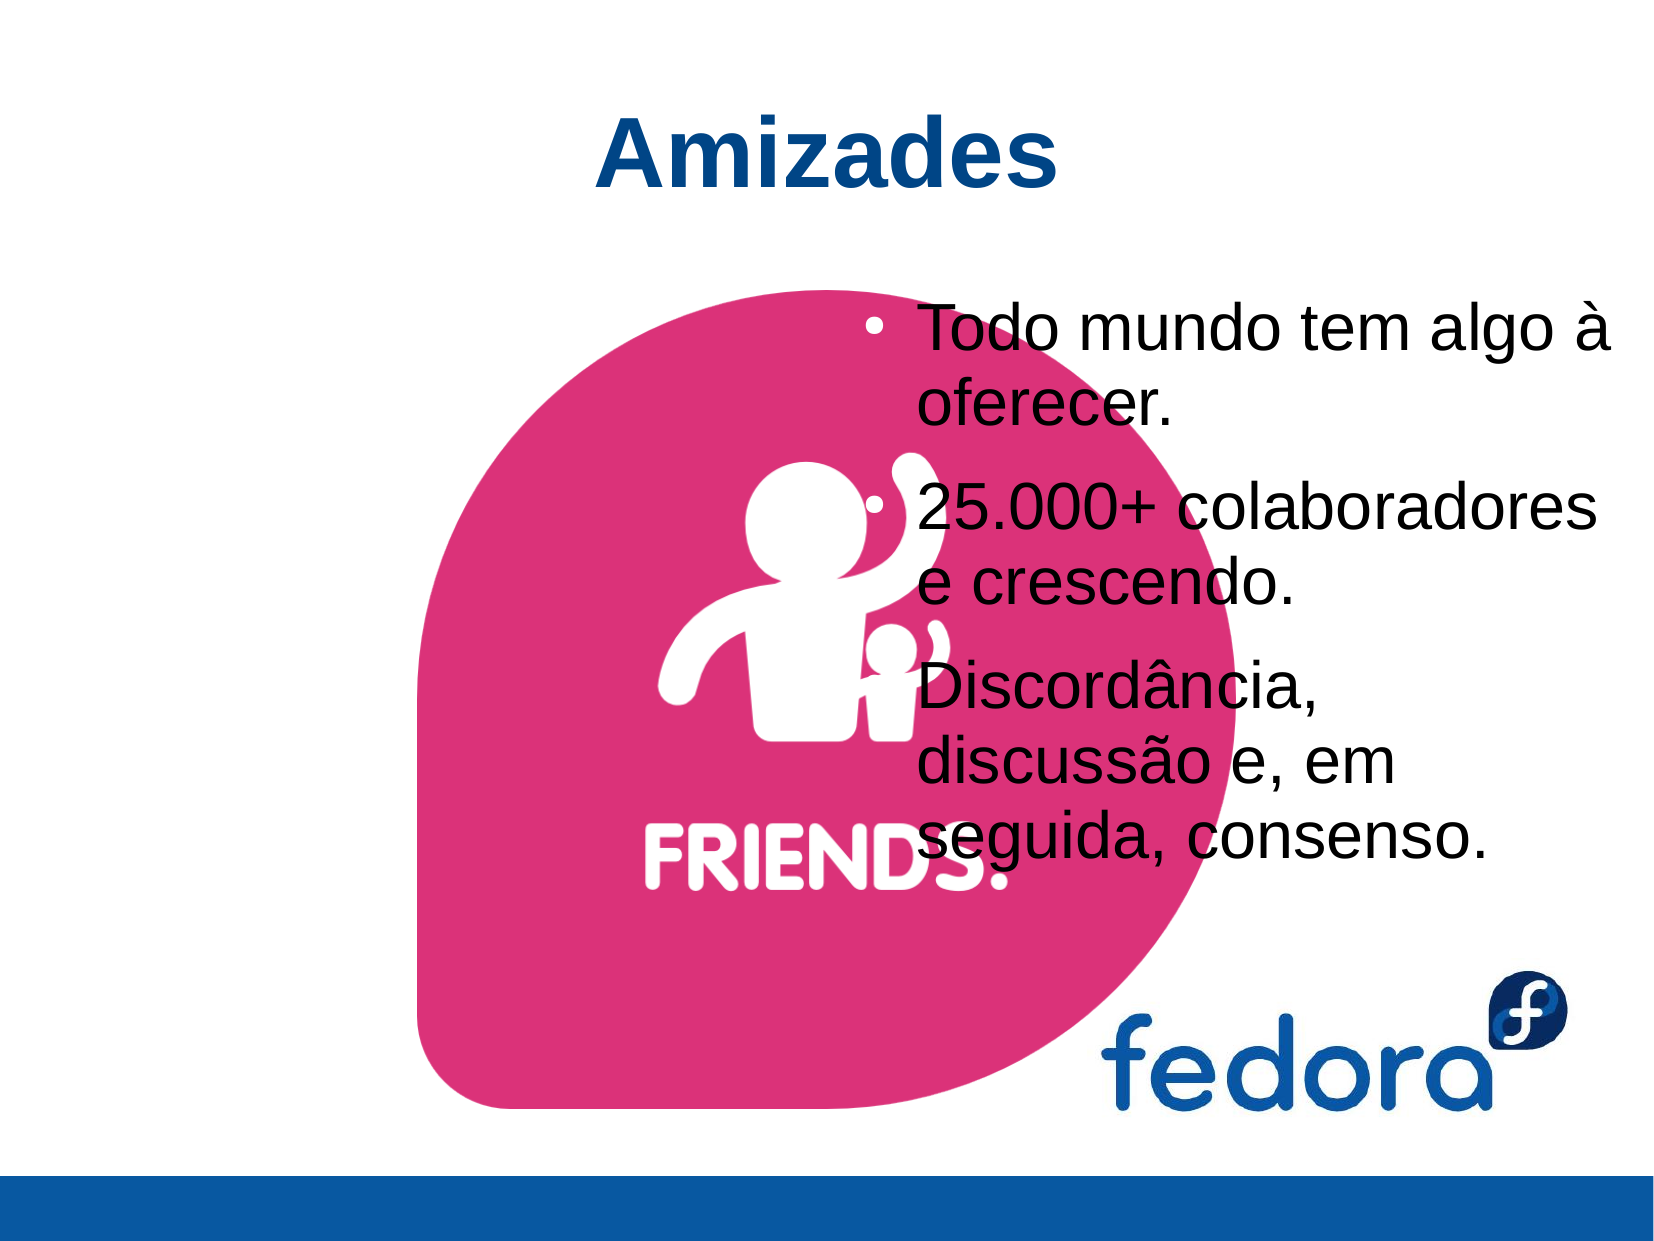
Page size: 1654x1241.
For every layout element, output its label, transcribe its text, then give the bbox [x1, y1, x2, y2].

picture [82, 290, 1576, 1125]
title Amizades [82, 56, 1571, 250]
picture [0, 1176, 1654, 1241]
list Todo mundo tem algo à oferecer. 25.000+ colaboradores e crescendo. Discordância, discussão e, em seguida, consenso. [845, 290, 1613, 1094]
